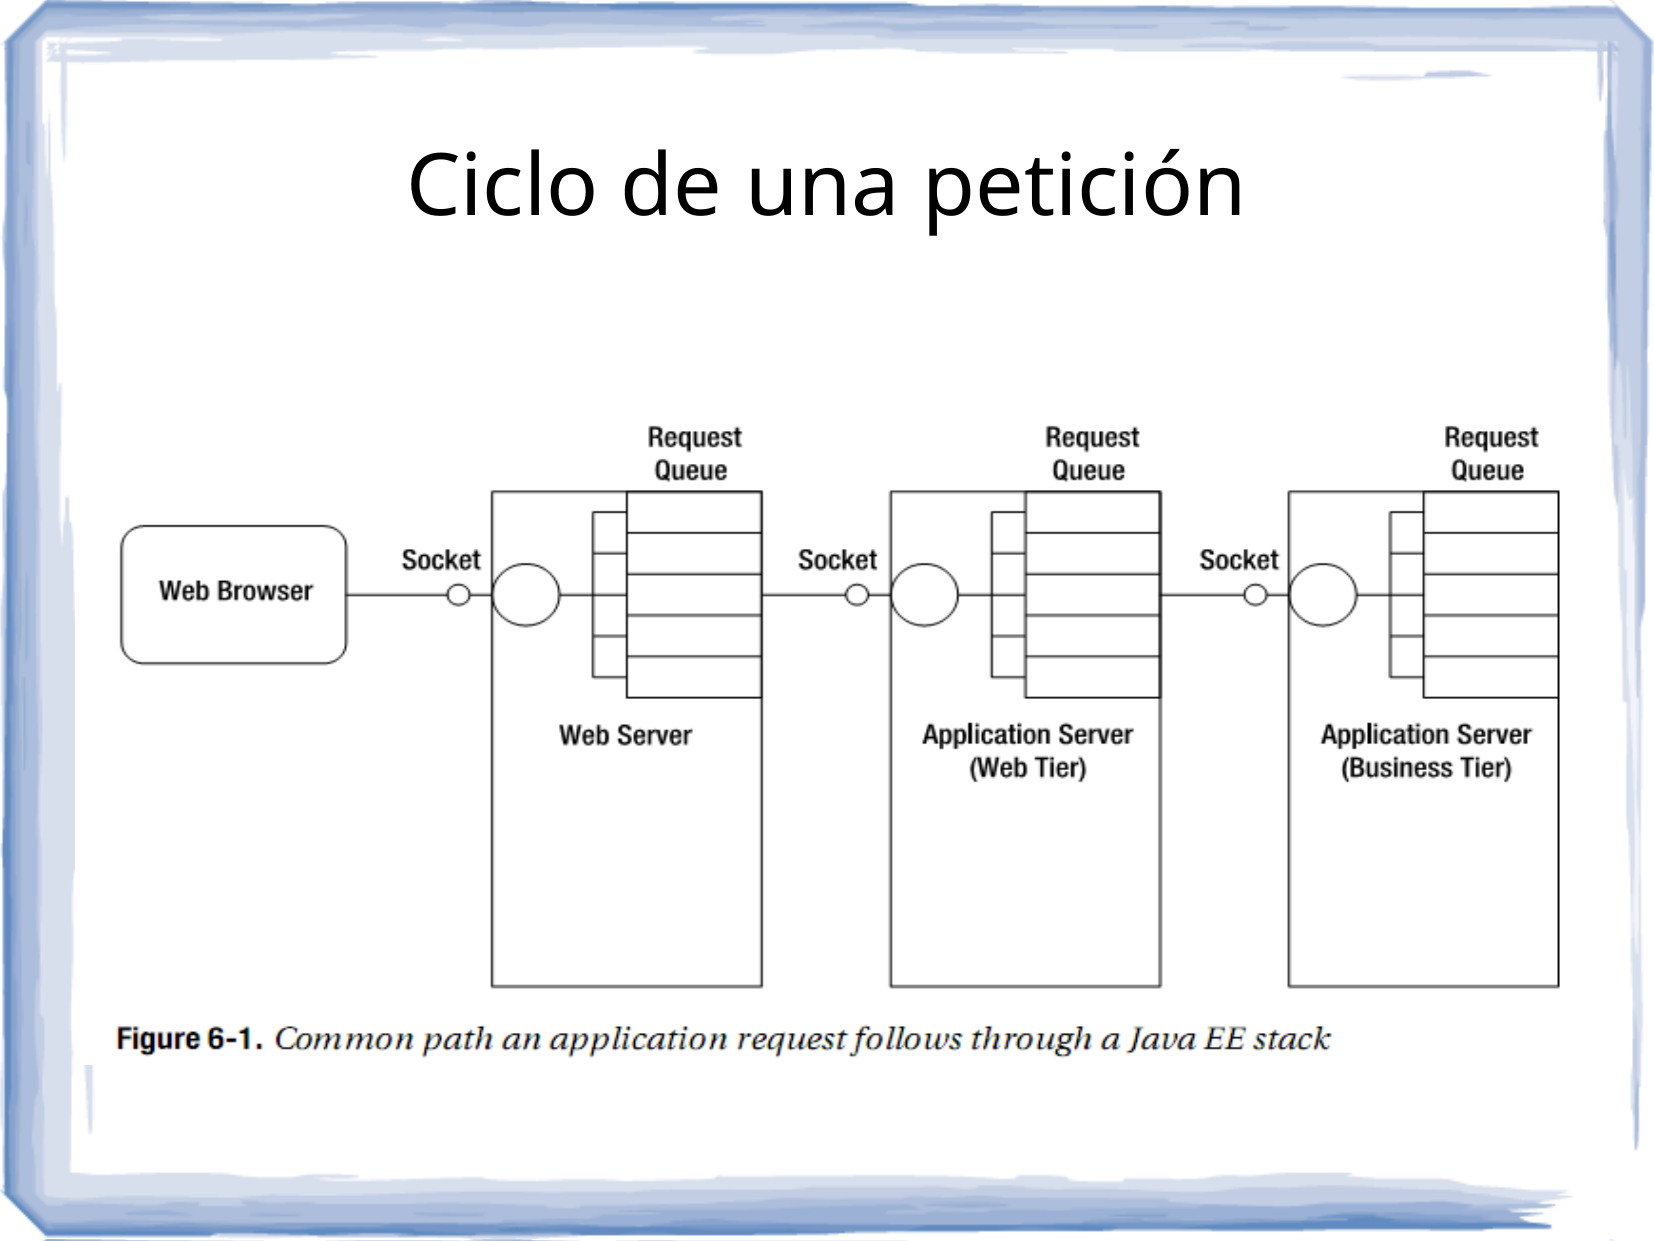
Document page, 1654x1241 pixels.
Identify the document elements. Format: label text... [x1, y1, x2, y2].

title Ciclo de una petición [82, 77, 1571, 286]
picture [0, 0, 1654, 1241]
